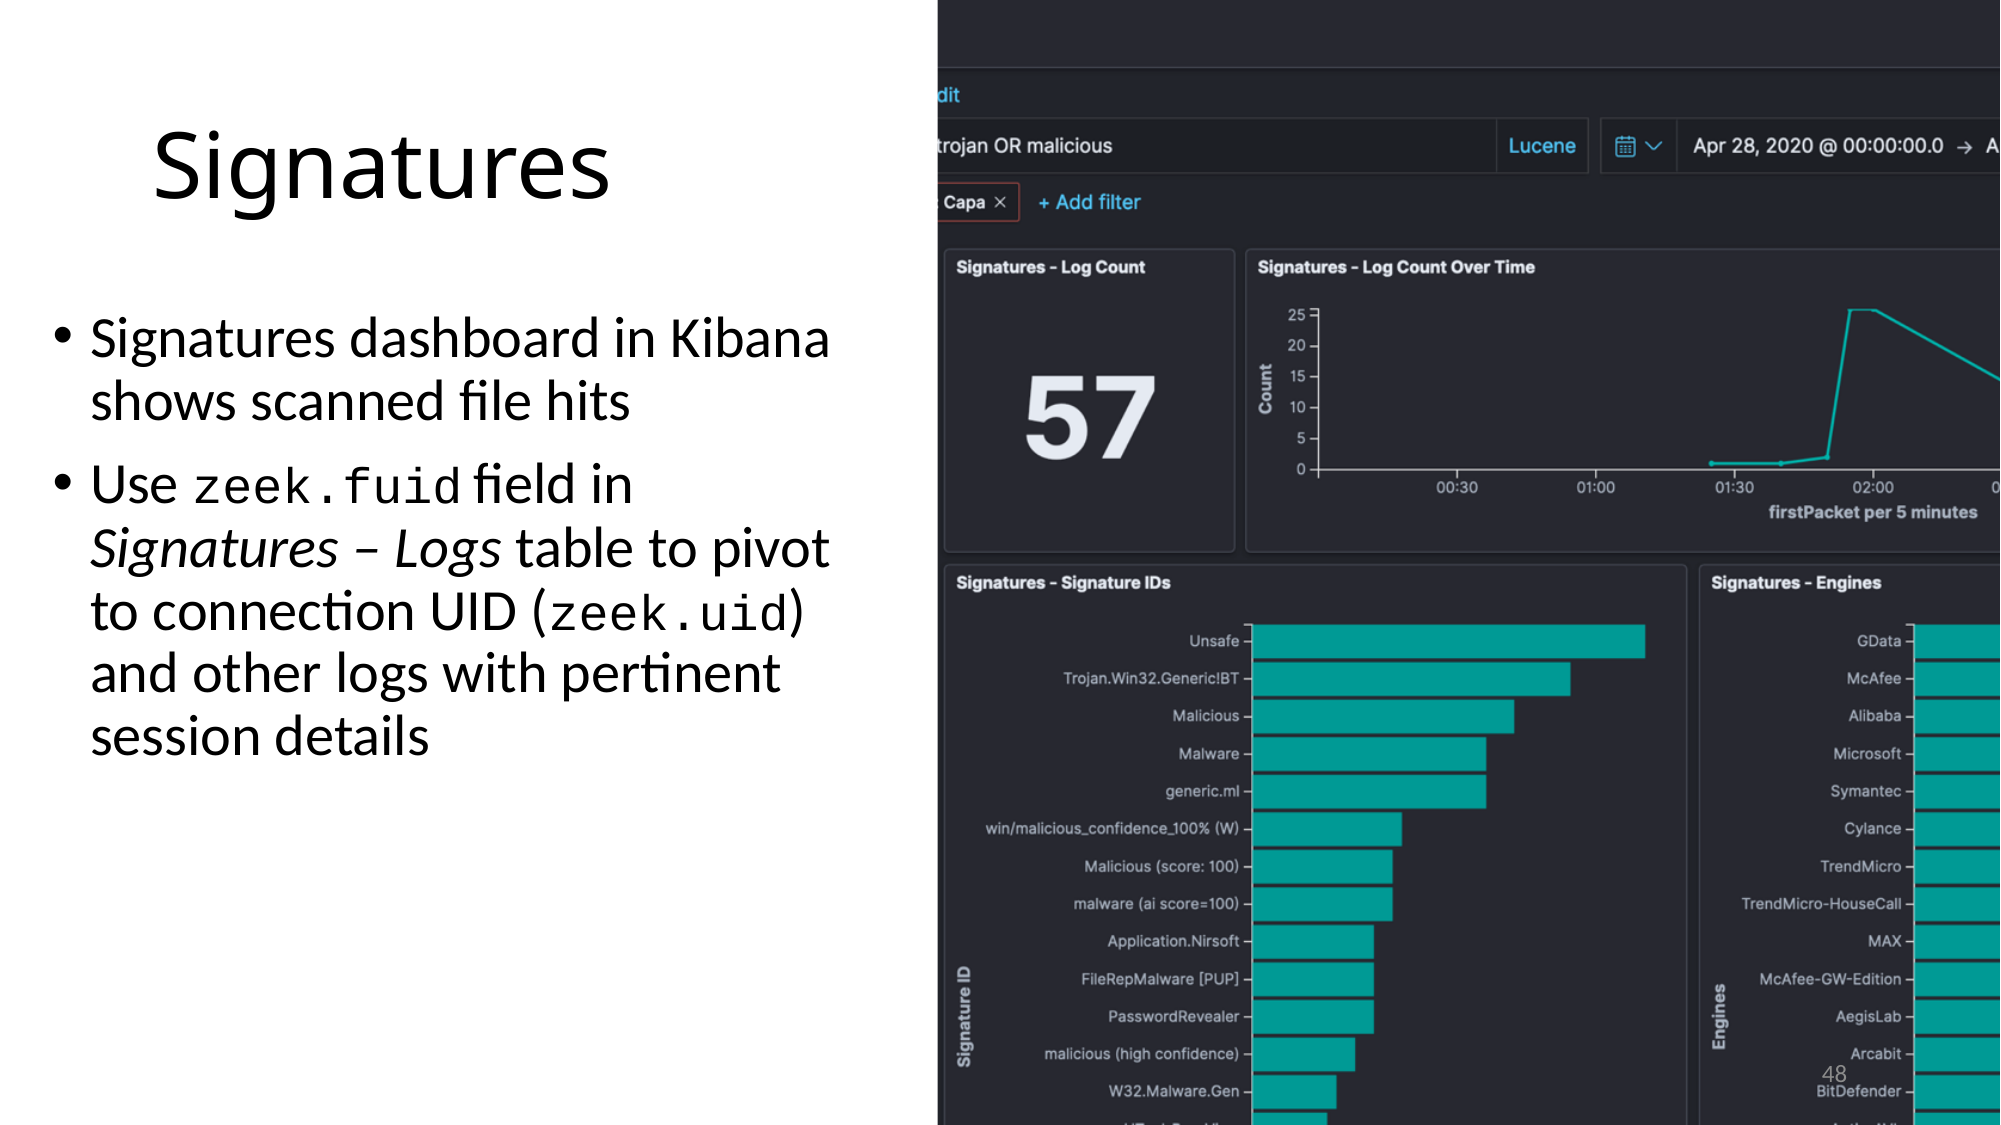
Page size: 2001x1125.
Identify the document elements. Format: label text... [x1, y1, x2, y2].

title Signatures [137, 59, 1863, 278]
slide_number <number> [1412, 1042, 1863, 1103]
picture [937, 0, 2000, 1125]
list Signatures dashboard in Kibana shows scanned file hits Use zeek.fuid field in Signatures – Logs table to pivot to connection UID (zeek.uid) and other logs with pertinent session details [37, 299, 901, 1014]
